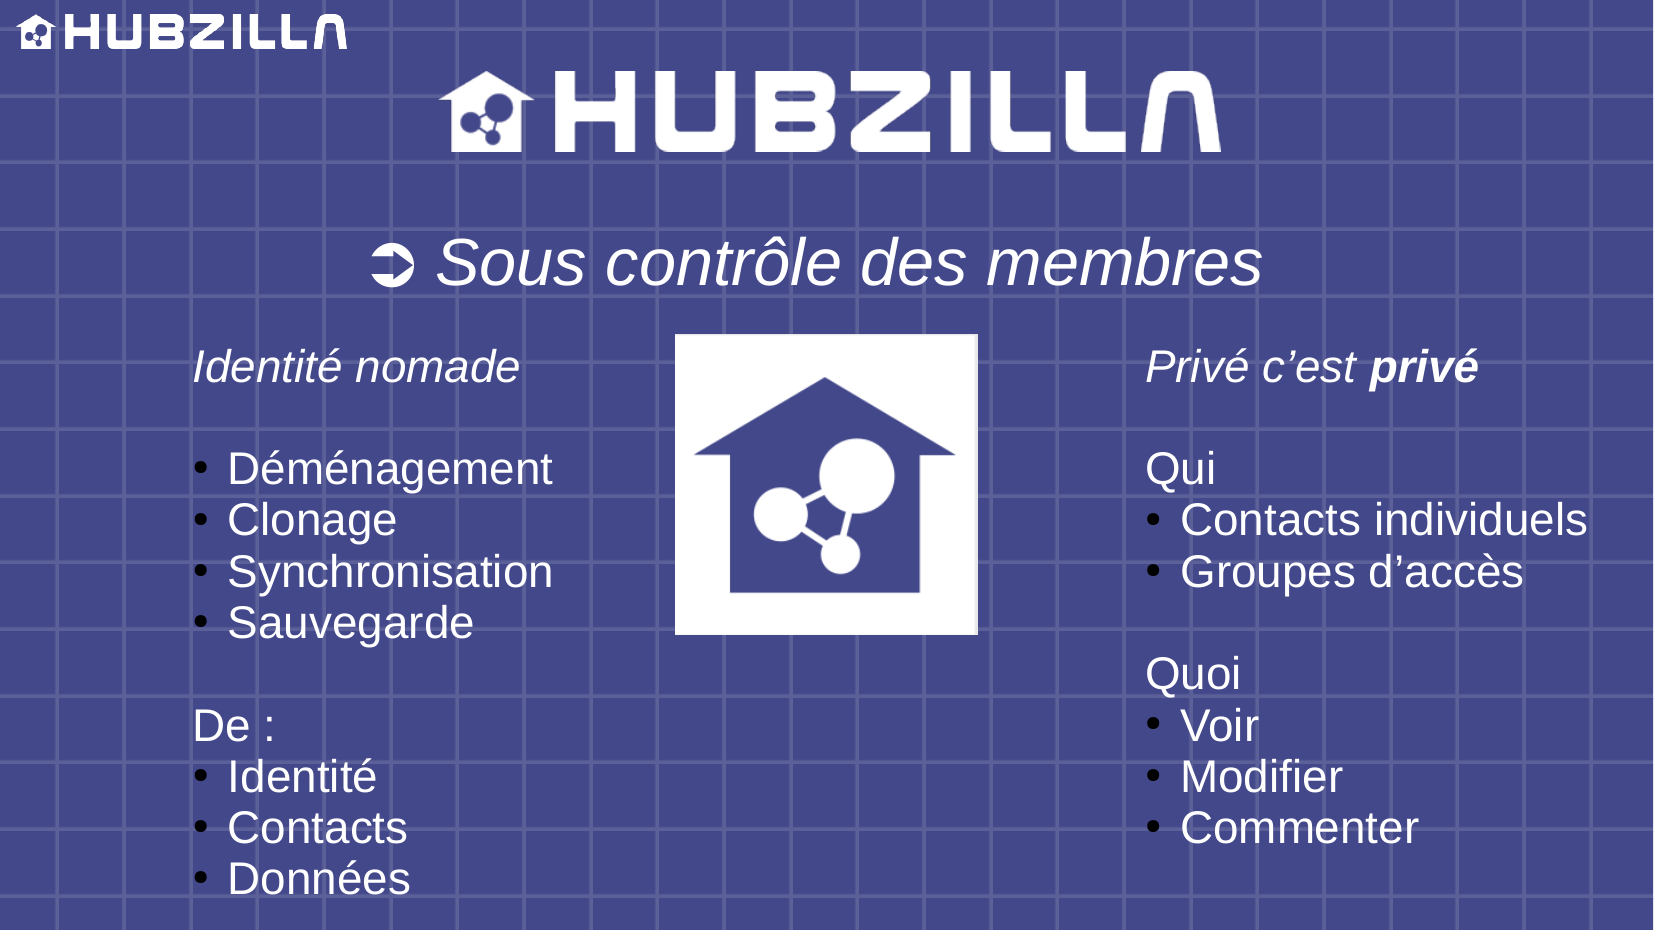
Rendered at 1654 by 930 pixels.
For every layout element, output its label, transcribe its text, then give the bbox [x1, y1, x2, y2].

text_box ⮊ Sous contrôle des membres [353, 206, 1299, 381]
picture [0, 0, 1654, 930]
text_box Privé c’est privé Qui Contacts individuels Groupes d’accès Quoi Voir Modifier Commenter [1130, 333, 1604, 861]
text_box Identité nomade Déménagement Clonage Synchronisation Sauvegarde De : Identité Contacts Données [177, 333, 570, 912]
